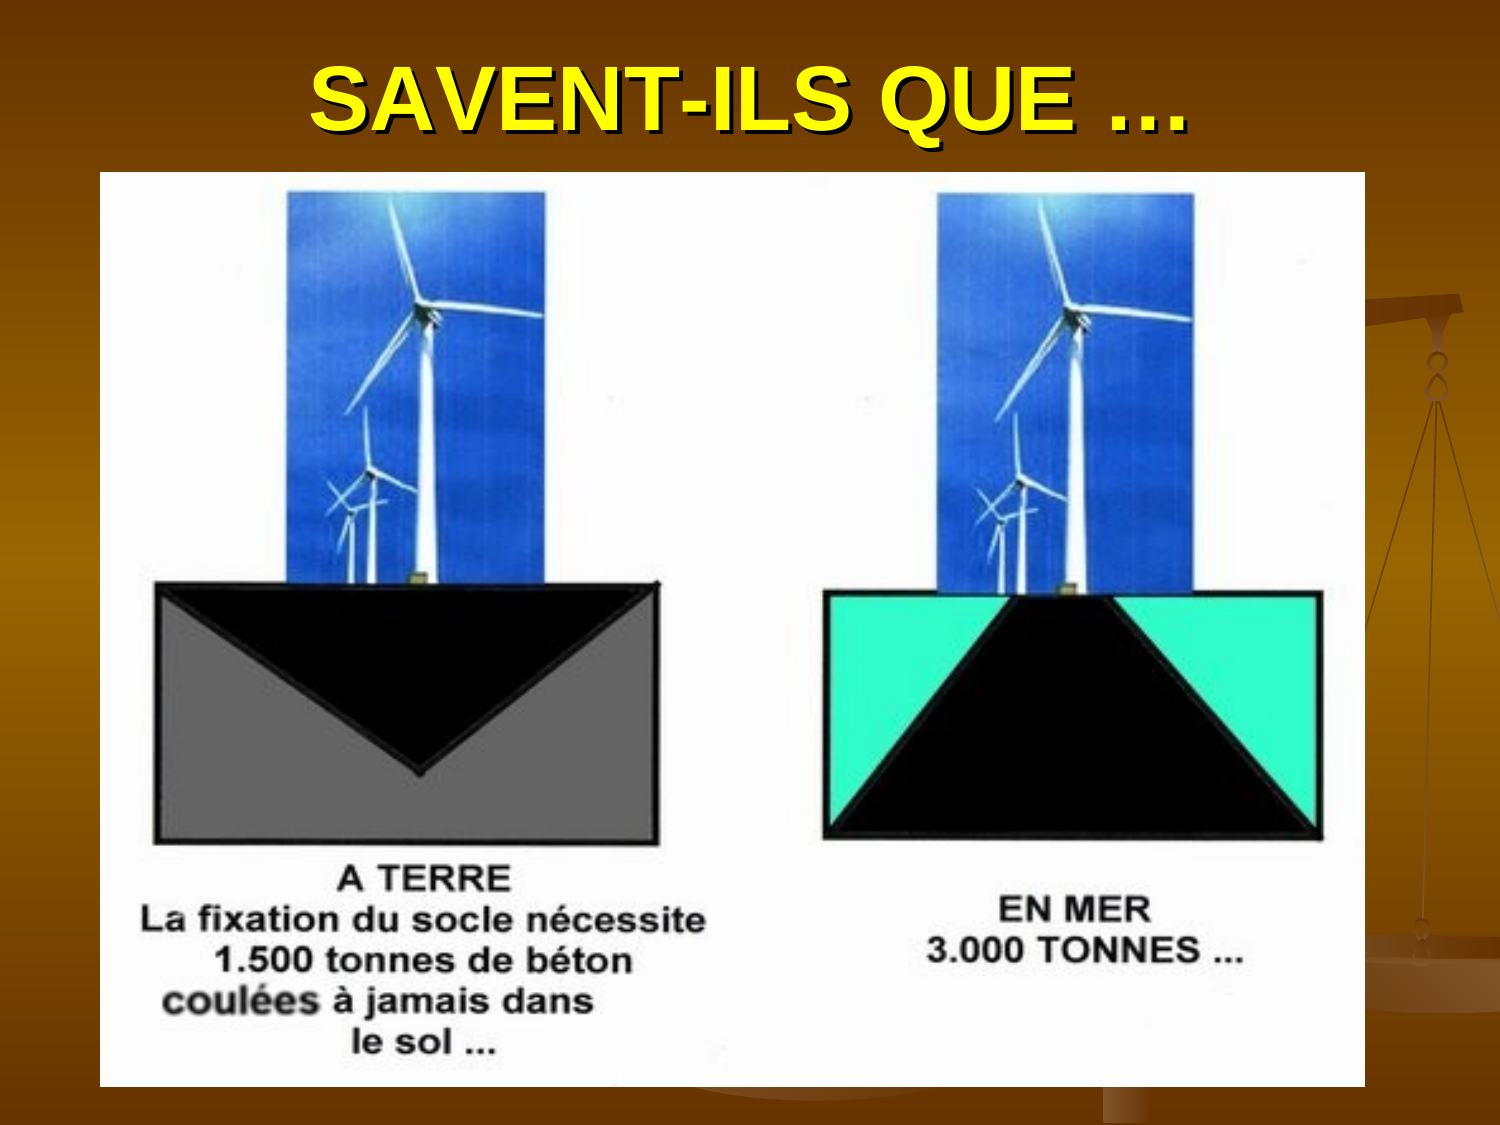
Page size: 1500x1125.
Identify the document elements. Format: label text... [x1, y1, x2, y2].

title SAVENT-ILS QUE … [76, 0, 1427, 188]
picture [100, 172, 1365, 1087]
